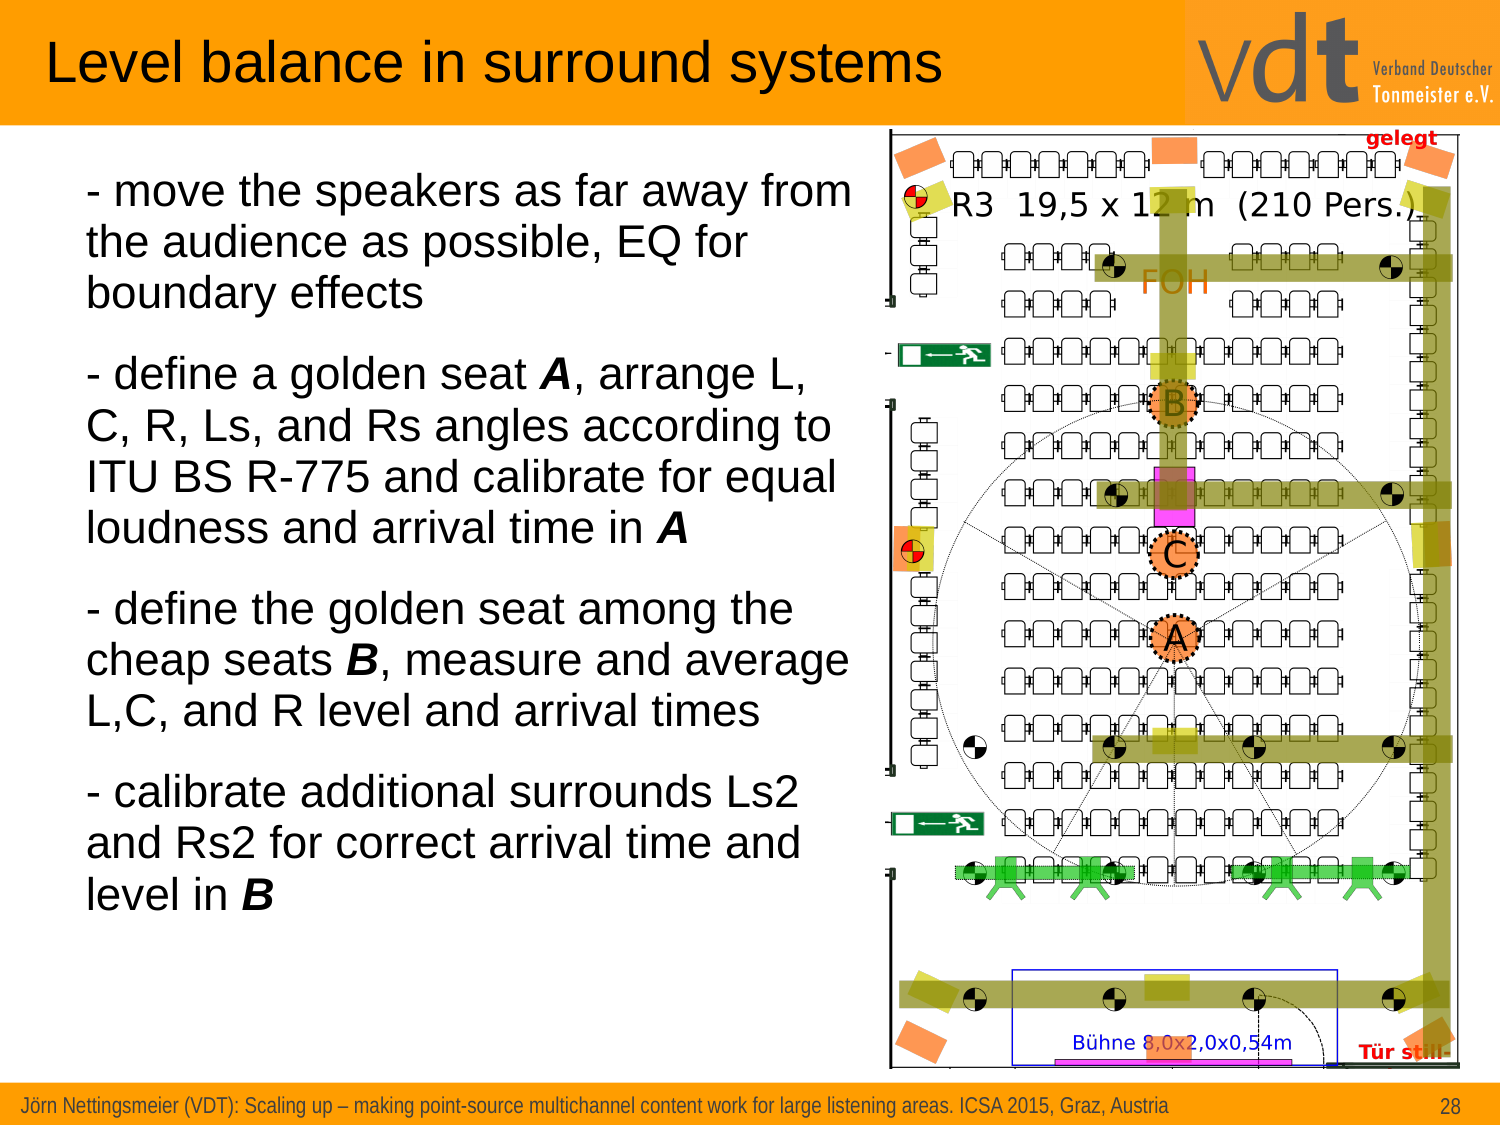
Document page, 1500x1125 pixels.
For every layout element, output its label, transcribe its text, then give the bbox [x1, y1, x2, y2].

list - move the speakers as far away from the audience as possible, EQ for boundary effects - define a golden seat A, arrange L, C, R, Ls, and Rs angles according to ITU BS R-775 and calibrate for equal loudness and arrival time in A - define the golden seat among the cheap seats B, measure and average L,C, and R level and arrival times - calibrate additional surrounds Ls2 and Rs2 for correct arrival time and level in B [15, 164, 856, 1066]
picture [885, 129, 1460, 1069]
title Level balance in surround systems [45, 0, 1171, 126]
picture [1185, 0, 1500, 124]
